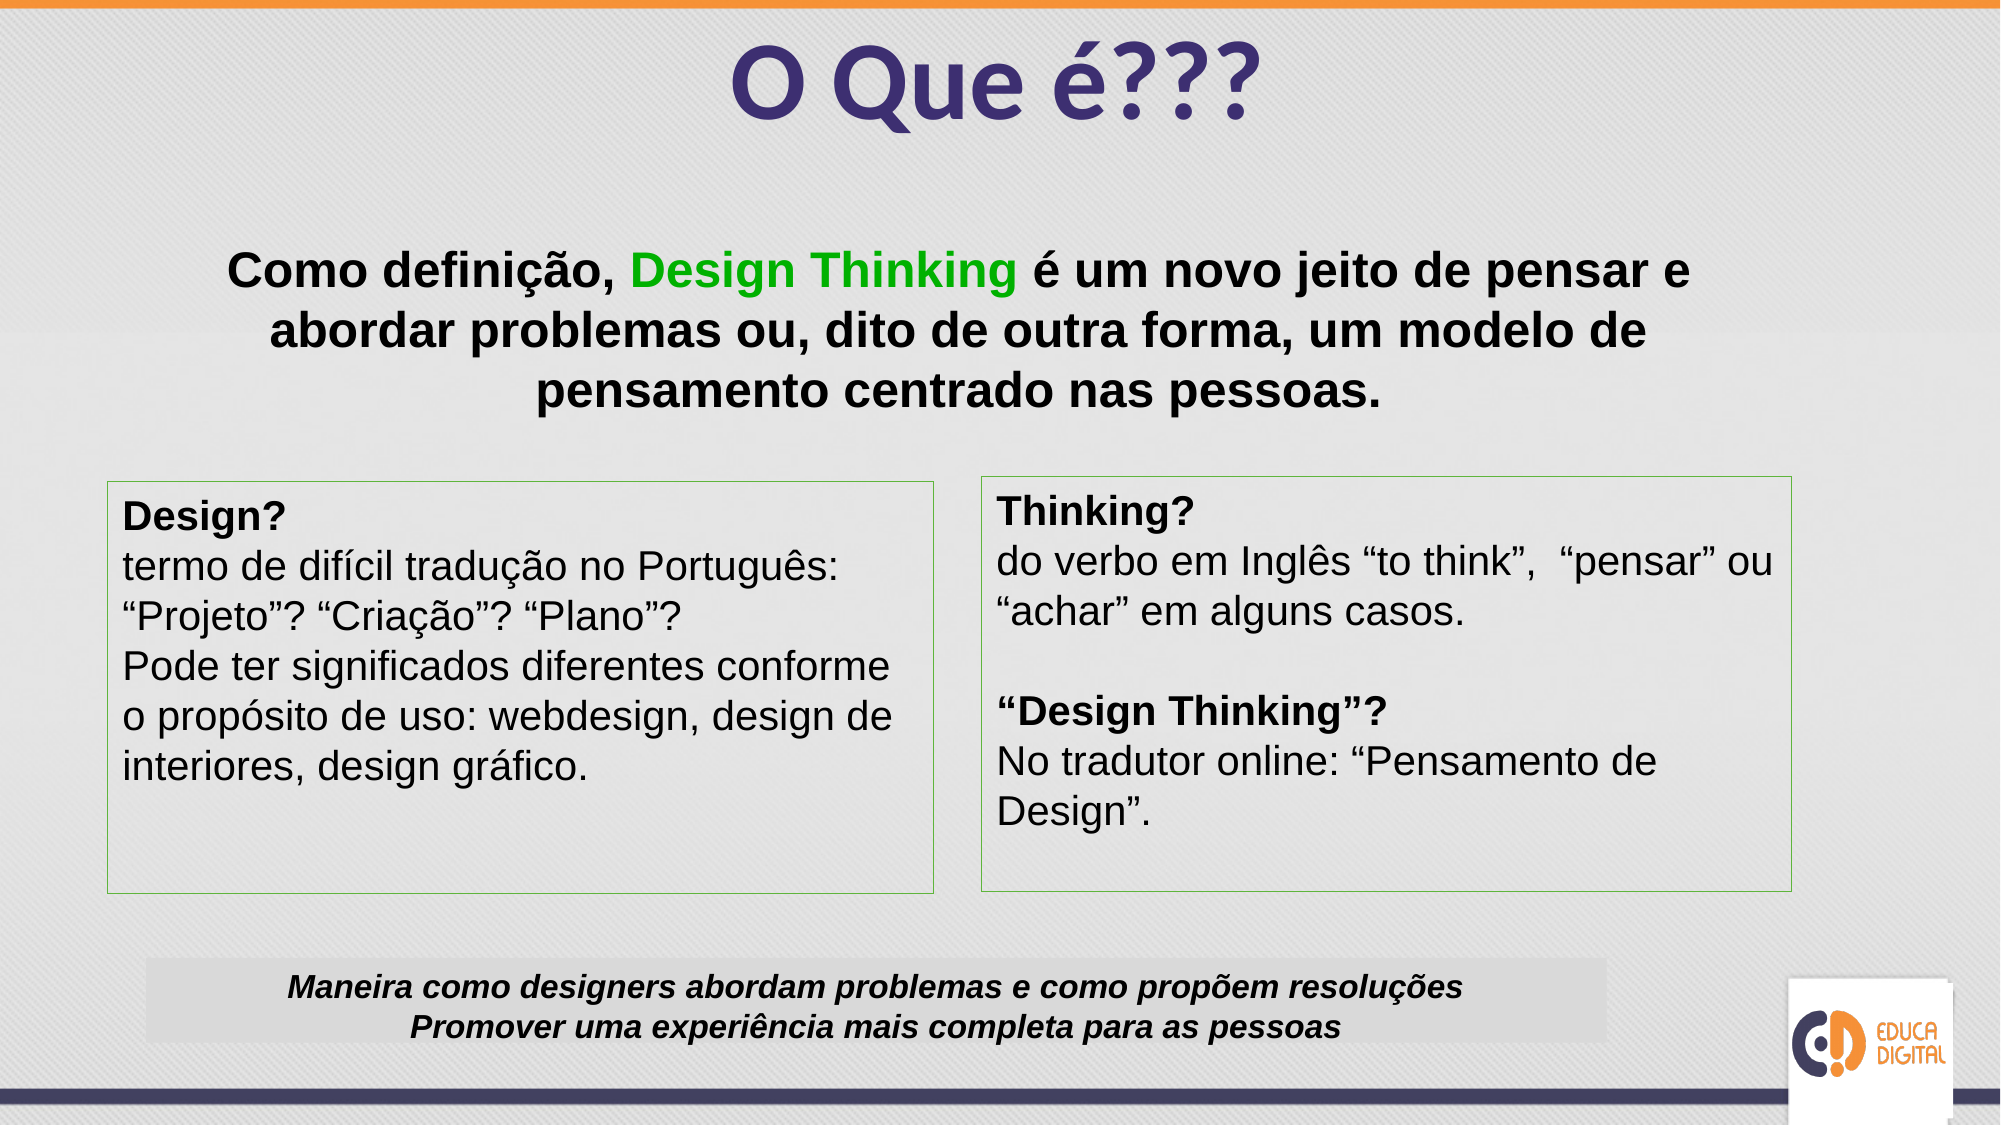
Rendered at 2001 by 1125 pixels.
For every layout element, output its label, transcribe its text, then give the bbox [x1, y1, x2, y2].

text_box Thinking? do verbo em Inglês “to think”, “pensar” ou “achar” em alguns casos. “Design Thinking”? No tradutor online: “Pensamento de Design”. [981, 476, 1792, 892]
text_box O Que é??? [849, 58, 890, 107]
picture [0, 0, 2001, 1125]
text_box O Que é??? [345, 0, 1651, 125]
text_box Como definição, Design Thinking é um novo jeito de pensar e abordar problemas ou, dito de outra forma, um modelo de pensamento centrado nas pessoas. [146, 229, 1772, 485]
text_box Maneira como designers abordam problemas e como propõem resoluções Promover uma experiência mais completa para as pessoas [146, 957, 1607, 1043]
text_box Design? termo de difícil tradução no Português: “Projeto”? “Criação”? “Plano”? Pode ter significados diferentes conforme o propósito de uso: webdesign, design de interiores, design gráfico. [107, 481, 934, 894]
text_box [1792, 1115, 1954, 1119]
